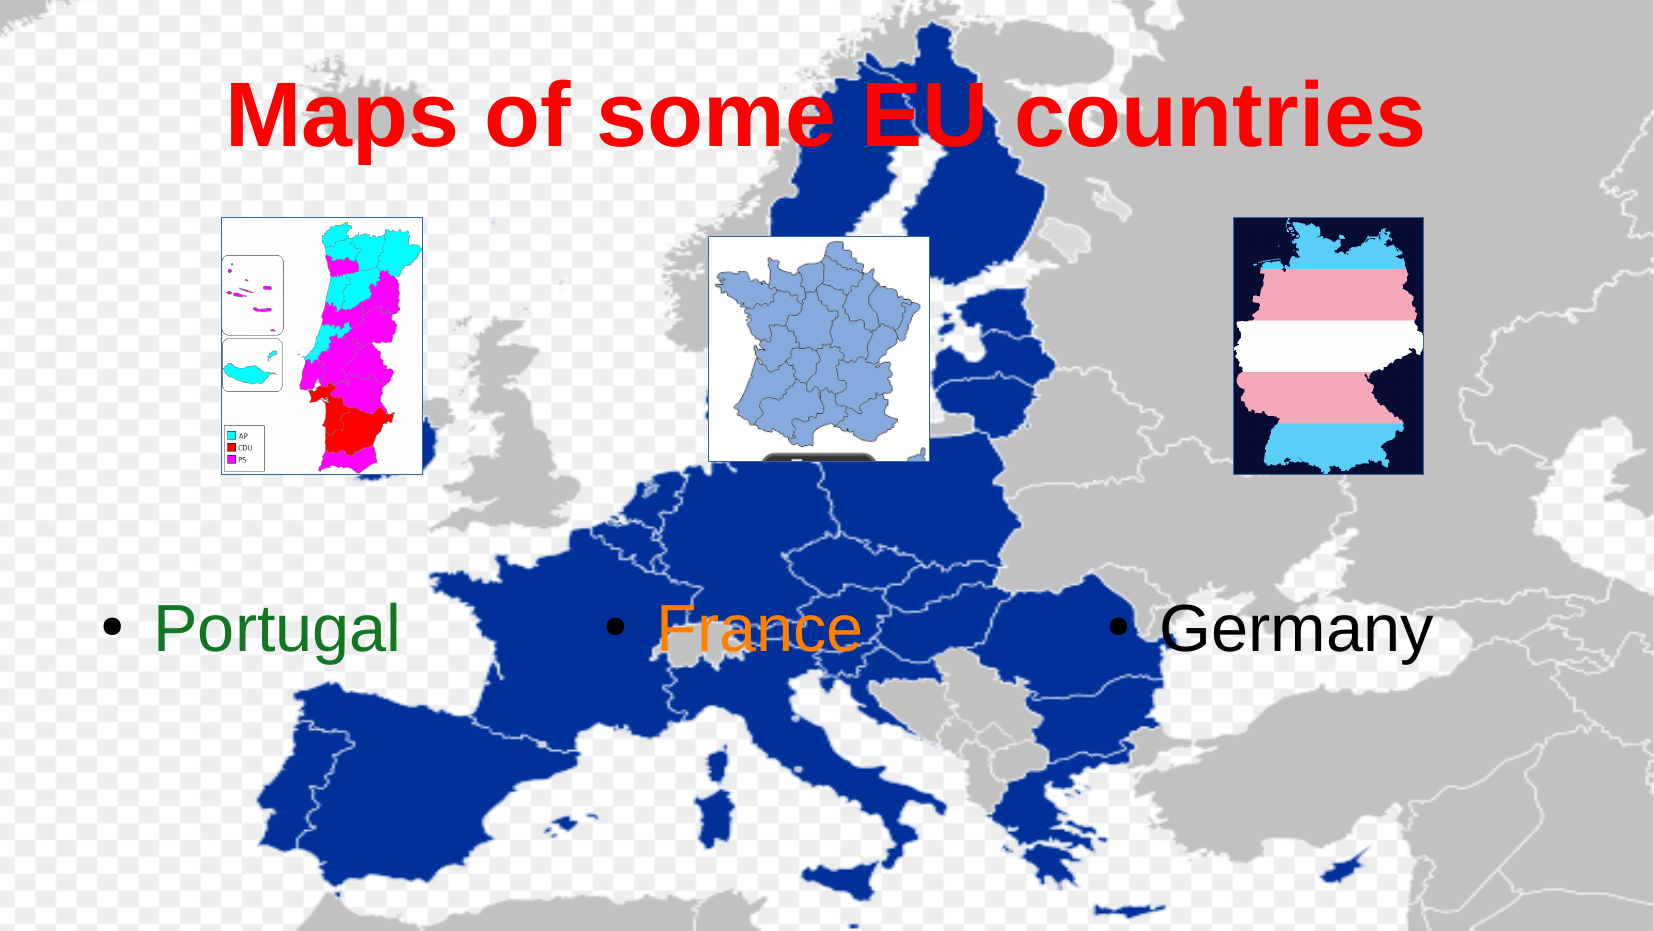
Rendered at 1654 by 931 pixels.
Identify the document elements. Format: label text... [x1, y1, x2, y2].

title Maps of some EU countries [82, 37, 1571, 193]
list Portugal [82, 499, 562, 757]
list France [585, 499, 1065, 757]
picture [0, 0, 1654, 931]
list Germany [1088, 499, 1569, 757]
